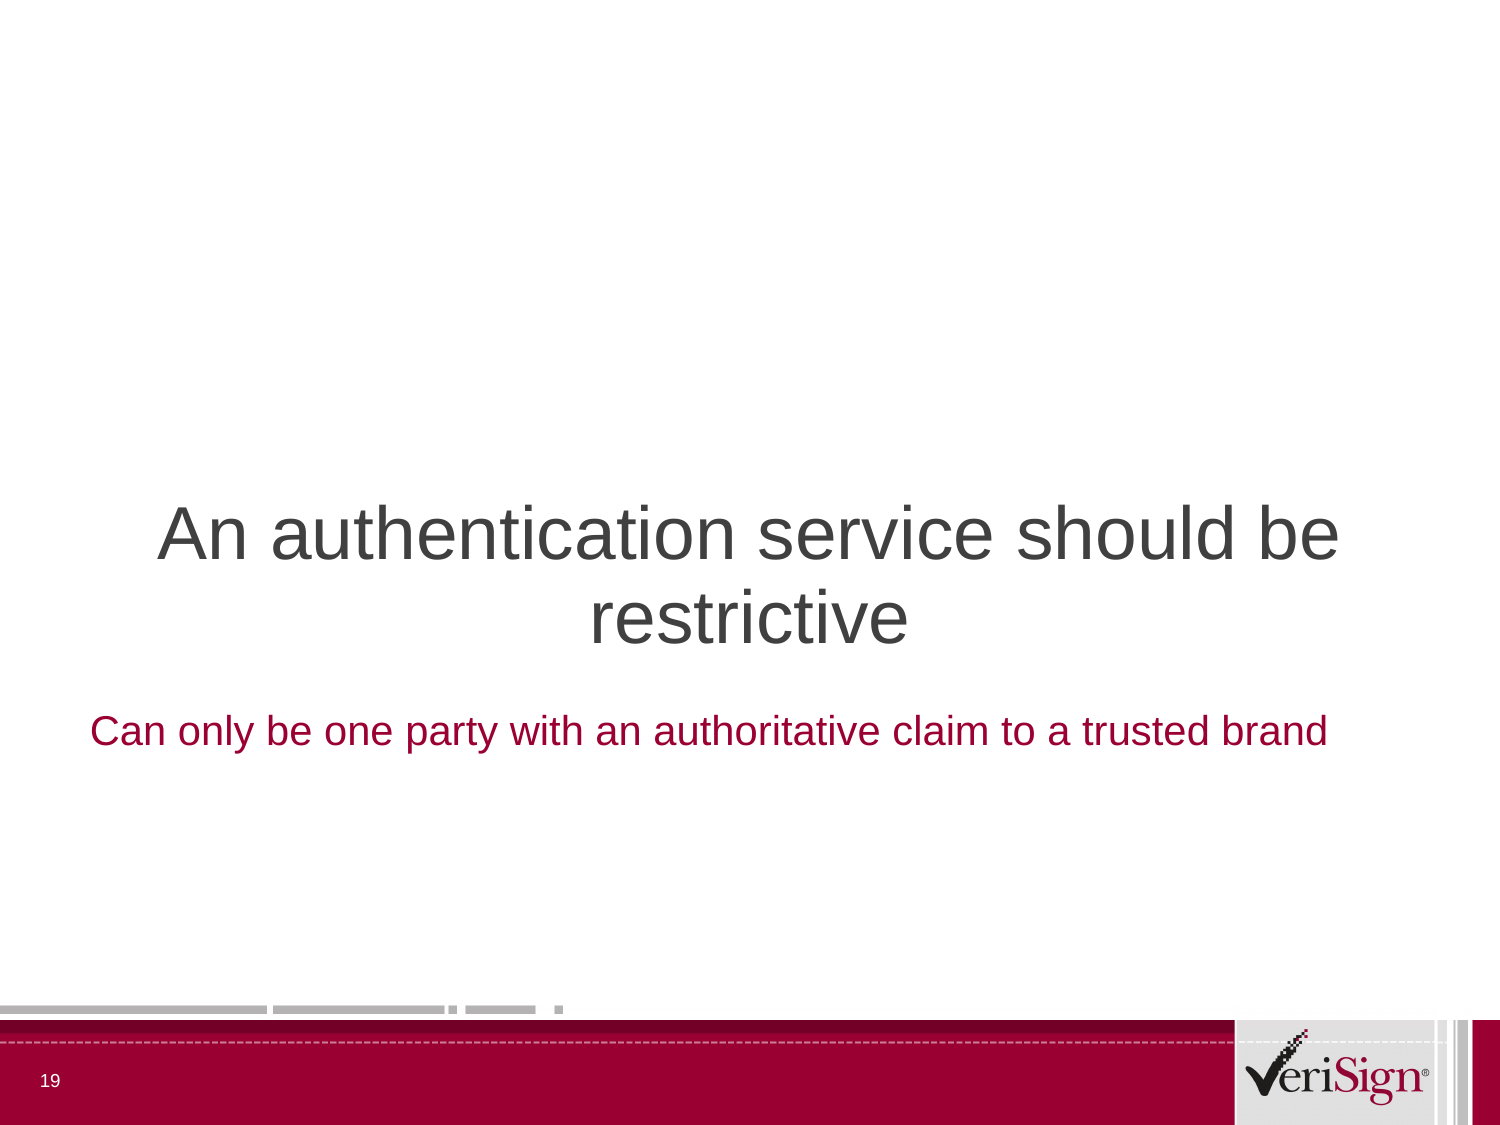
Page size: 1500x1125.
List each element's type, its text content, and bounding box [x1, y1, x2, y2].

title An authentication service should be restrictive [75, 387, 1426, 699]
list Can only be one party with an authoritative claim to a trusted brand [75, 699, 1426, 951]
